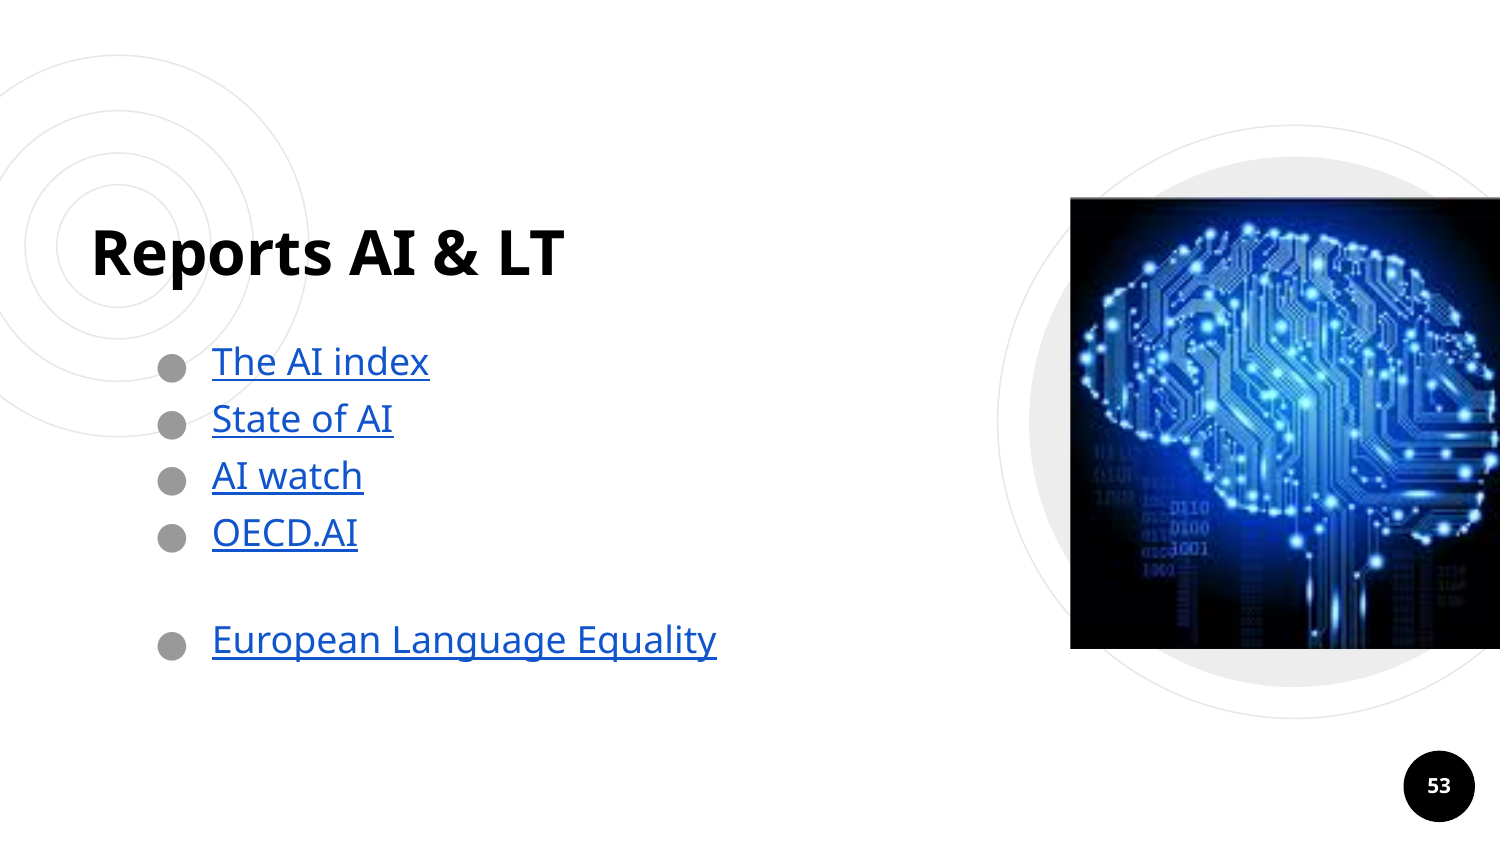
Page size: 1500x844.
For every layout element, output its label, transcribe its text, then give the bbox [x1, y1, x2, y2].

slide_number 1 [1403, 750, 1475, 823]
picture [1070, 197, 1500, 649]
title Reports AI & LT [75, 78, 1178, 304]
list The AI index State of AI AI watch OECD.AI European Language Equality [121, 323, 1095, 836]
